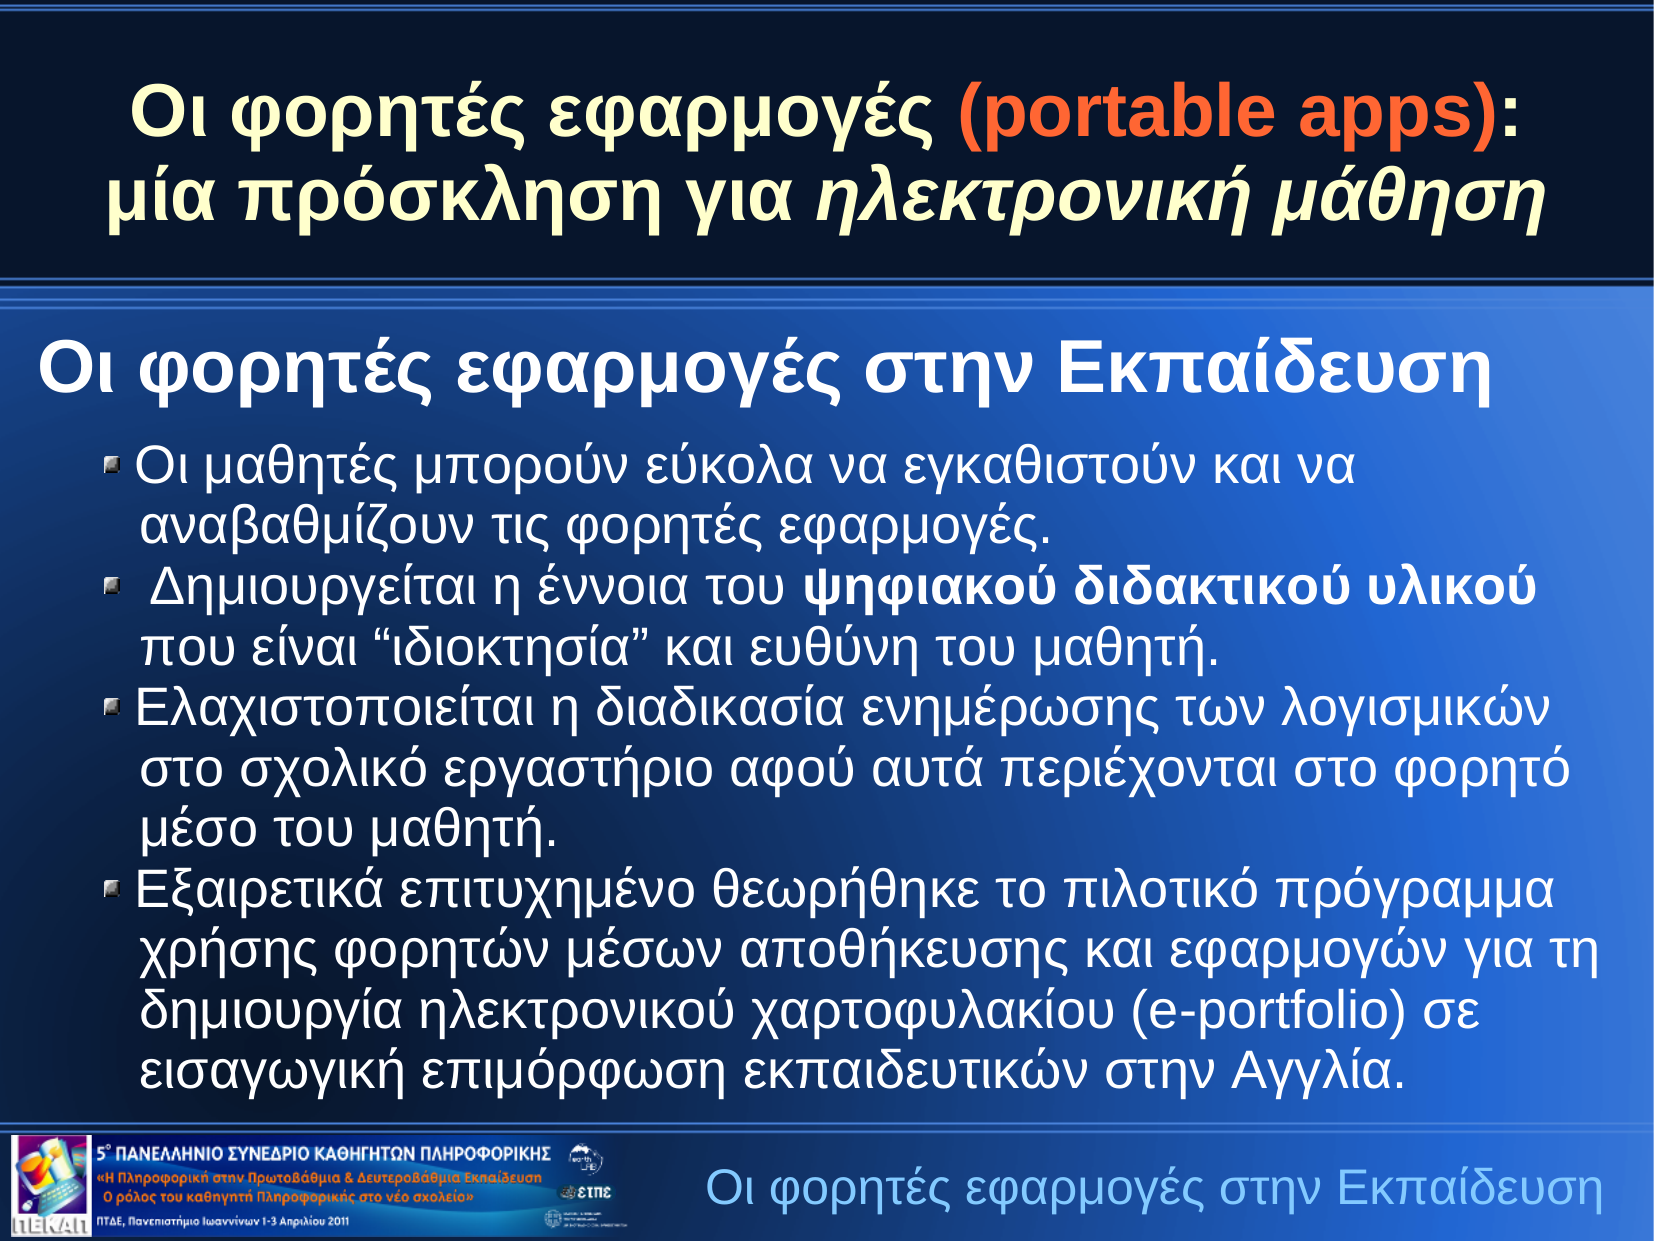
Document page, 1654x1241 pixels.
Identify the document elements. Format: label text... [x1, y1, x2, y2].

picture [0, 0, 1654, 1241]
text_box Οι φορητές εφαρμογές στην Εκπαίδευση [600, 1155, 1619, 1218]
subtitle Οι φορητές εφαρμογές στην Εκπαίδευση [37, 320, 1613, 413]
text_box Οι μαθητές μπορούν εύκολα να εγκαθιστούν και να αναβαθμίζουν τις φορητές εφαρμογές. Δημιουργείται η έννοια του ψηφιακού διδακτικού υλικού που είναι “ιδιοκτησία” και ευθύνη του μαθητή. Ελαχιστοποιείται η διαδικασία ενημέρωσης των λογισμικών στο σχολικό εργαστήριο αφού αυτά περιέχονται στο φορητό μέσο του μαθητή. Εξαιρετικά επιτυχημένο θεωρήθηκε το πιλοτικό πρόγραμμα χρήσης φορητών μέσων αποθήκευσης και εφαρμογών για τη δημιουργία ηλεκτρονικού χαρτοφυλακίου (e-portfolio) σε εισαγωγική επιμόρφωση εκπαιδευτικών στην Αγγλία. [104, 434, 1613, 1102]
title Οι φορητές εφαρμογές (portable apps): μία πρόσκληση για ηλεκτρονική μάθηση [82, 49, 1571, 257]
